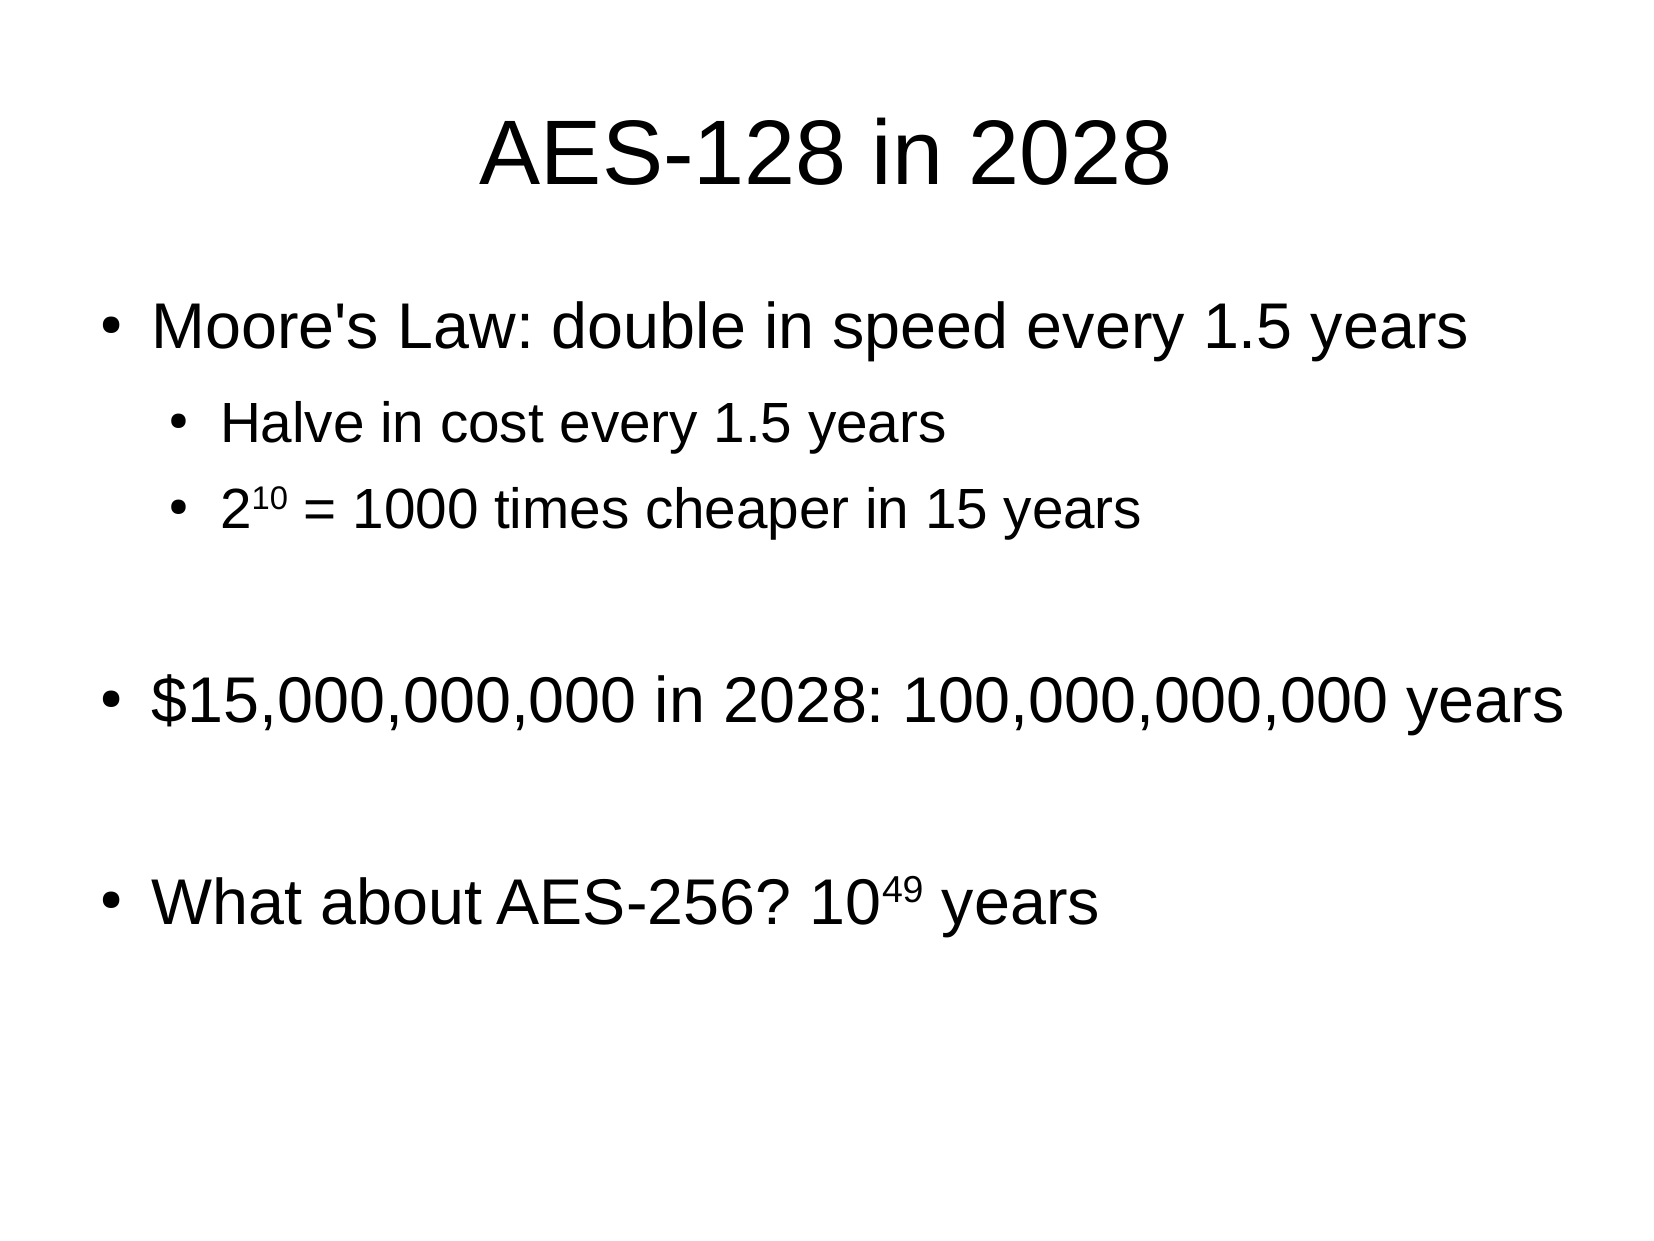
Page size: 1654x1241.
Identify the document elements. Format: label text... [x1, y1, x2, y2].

title AES-128 in 2028 [82, 49, 1571, 257]
list Moore's Law: double in speed every 1.5 years Halve in cost every 1.5 years 210 = 1000 times cheaper in 15 years $15,000,000,000 in 2028: 100,000,000,000 years What about AES-256? 1049 years [82, 290, 1571, 1010]
